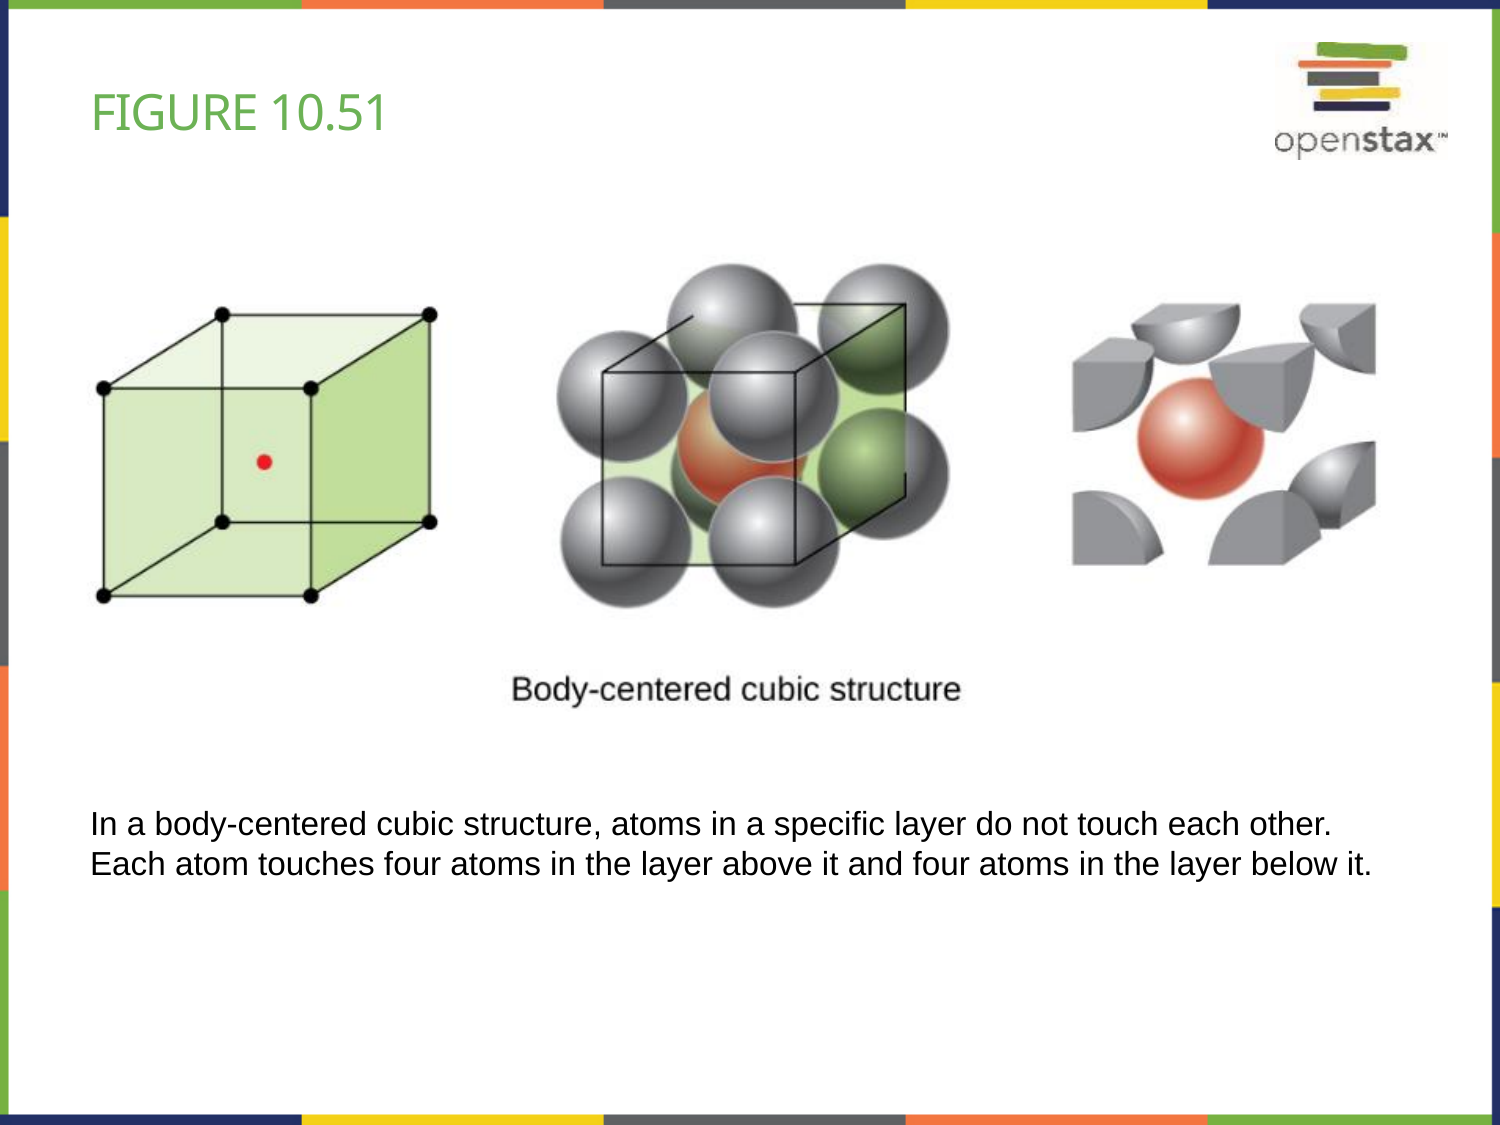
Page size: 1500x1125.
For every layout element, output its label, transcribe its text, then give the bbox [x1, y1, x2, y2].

picture [0, 0, 1500, 1125]
title Figure 10.51 [75, 39, 1398, 148]
list In a body-centered cubic structure, atoms in a specific layer do not touch each other. Each atom touches four atoms in the layer above it and four atoms in the layer below it. [75, 794, 1398, 986]
